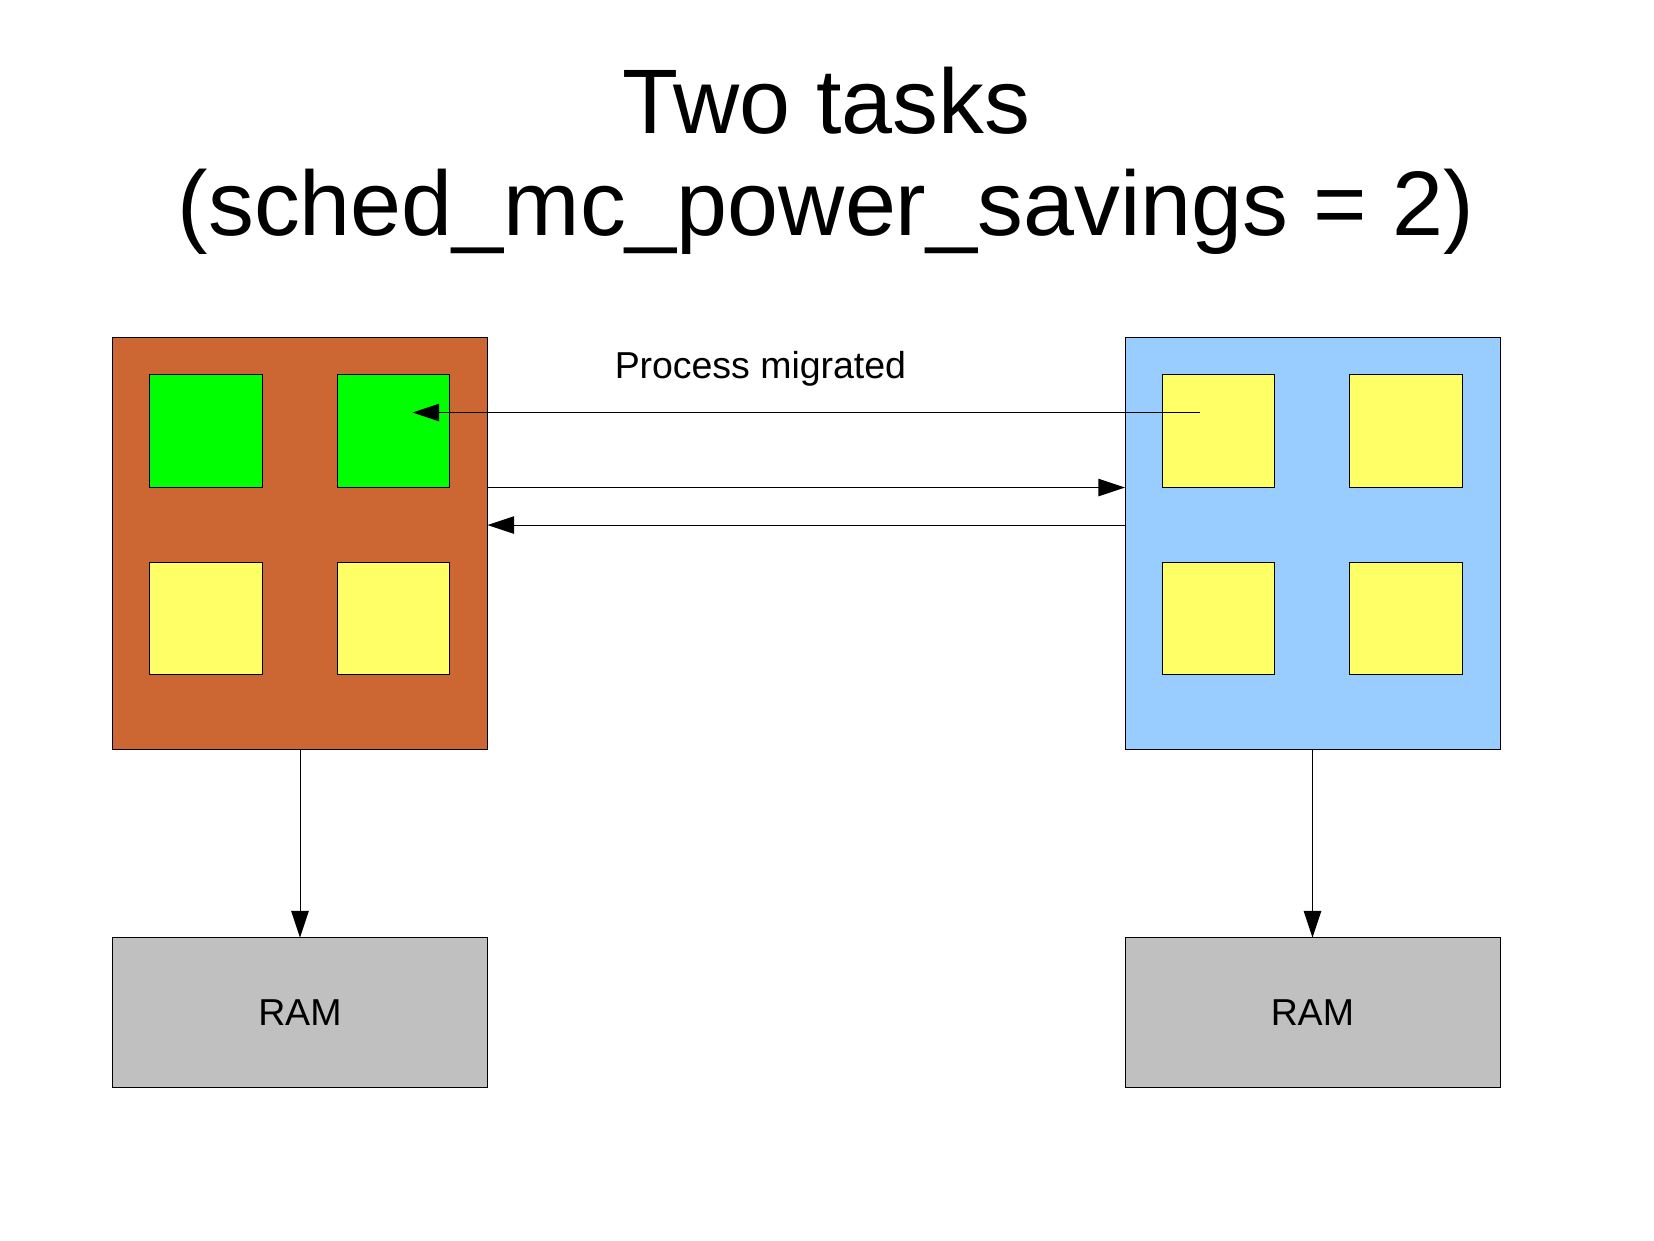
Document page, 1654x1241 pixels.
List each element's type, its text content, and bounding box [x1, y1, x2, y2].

text_box [1125, 337, 1501, 750]
text_box [112, 337, 488, 750]
text_box RAM [112, 937, 488, 1088]
title Two tasks (sched_mc_power_savings = 2) [82, 49, 1571, 257]
text_box Process migrated [600, 337, 976, 395]
text_box RAM [1125, 937, 1501, 1088]
